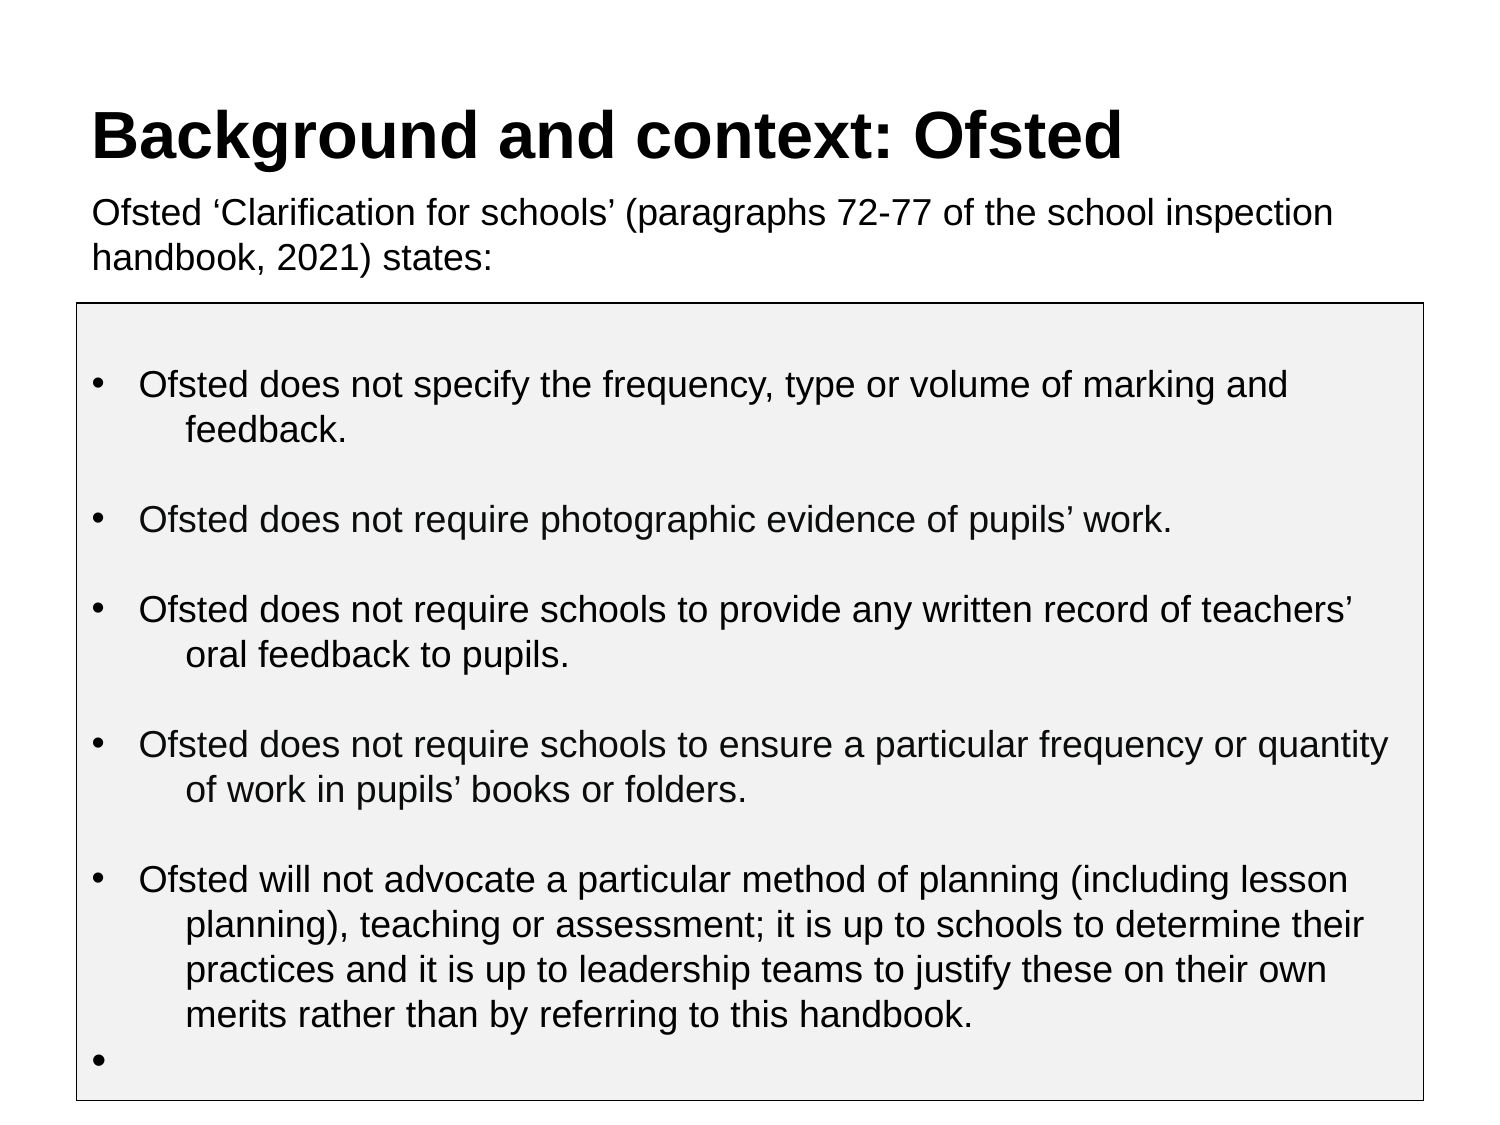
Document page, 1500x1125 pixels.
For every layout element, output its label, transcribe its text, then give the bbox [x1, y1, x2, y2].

text_box Ofsted ‘Clarification for schools’ (paragraphs 72-77 of the school inspection handbook, 2021) states: [76, 180, 1424, 287]
text_box Ofsted does not specify the frequency, type or volume of marking and feedback. Ofsted does not require photographic evidence of pupils’ work. Ofsted does not require schools to provide any written record of teachers’ oral feedback to pupils. Ofsted does not require schools to ensure a particular frequency or quantity of work in pupils’ books or folders. Ofsted will not advocate a particular method of planning (including lesson planning), teaching or assessment; it is up to schools to determine their practices and it is up to leadership teams to justify these on their own merits rather than by referring to this handbook. [76, 302, 1424, 1101]
title Background and context: Ofsted [76, 54, 1400, 180]
